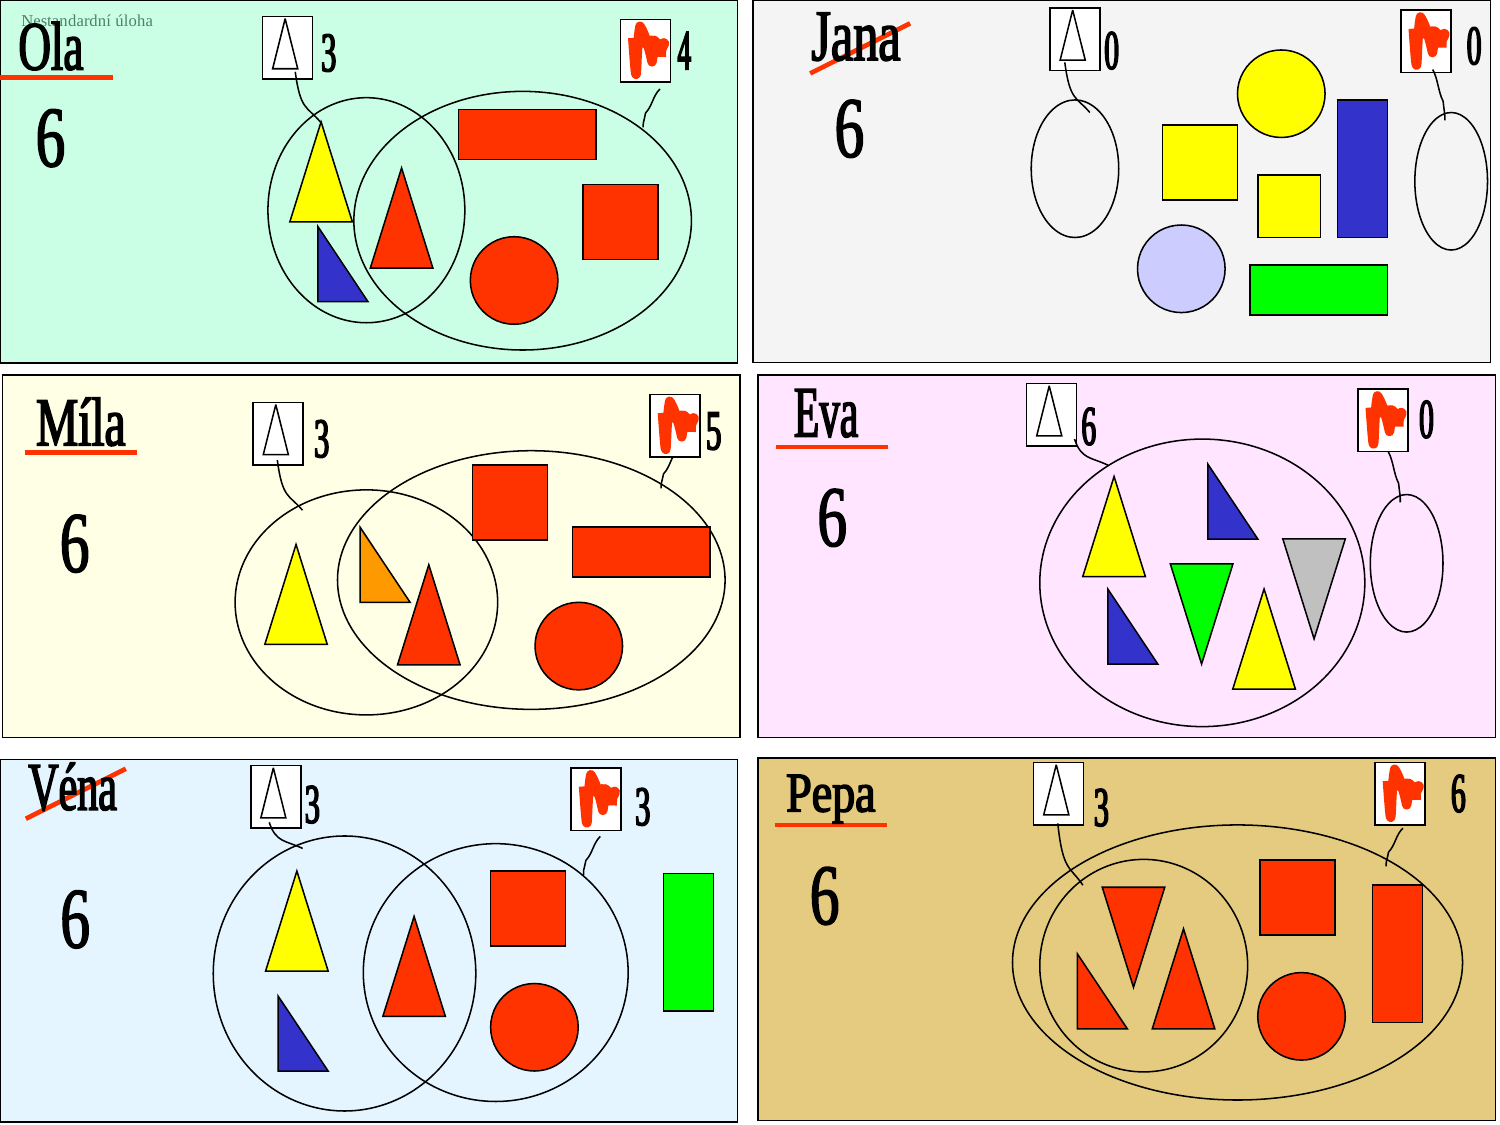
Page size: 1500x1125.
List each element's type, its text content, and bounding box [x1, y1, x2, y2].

text_box Véna [99, 777, 117, 811]
text_box Jana [854, 25, 878, 61]
text_box Eva [819, 403, 840, 438]
text_box Véna [78, 777, 98, 810]
text_box Jana [880, 26, 900, 61]
text_box Jana [812, 12, 830, 61]
text_box 0 [1467, 27, 1481, 65]
text_box Pepa [856, 785, 875, 813]
text_box Míla [106, 413, 125, 446]
text_box Míla [81, 397, 91, 408]
text_box 3 [306, 785, 319, 824]
text_box Eva [795, 389, 818, 437]
text_box 3 [636, 788, 650, 826]
text_box 3 [322, 34, 336, 72]
text_box [2, 375, 740, 738]
text_box [0, 759, 738, 1122]
text_box 0 [1420, 400, 1433, 439]
text_box [757, 375, 1496, 738]
text_box [757, 757, 1496, 1121]
text_box 3 [315, 420, 328, 458]
text_box 6 [38, 109, 64, 168]
text_box Ola [20, 23, 50, 71]
text_box Ola [51, 21, 63, 70]
text_box [0, 0, 738, 364]
text_box 6 [820, 488, 846, 547]
text_box Eva [841, 402, 858, 438]
text_box Míla [37, 400, 77, 446]
text_box Véna [28, 765, 59, 811]
text_box Véna [66, 762, 75, 773]
text_box Jana [832, 26, 853, 61]
text_box 3 [1095, 788, 1108, 827]
text_box Ola [65, 37, 83, 71]
text_box [753, 0, 1491, 363]
text_box 6 [812, 867, 838, 925]
text_box 6 [1452, 774, 1465, 813]
text_box Pepa [813, 785, 831, 813]
text_box Pepa [787, 774, 810, 812]
text_box Véna [60, 777, 76, 811]
text_box Míla [92, 397, 104, 446]
text_box 6 [837, 99, 863, 158]
text_box 6 [63, 890, 89, 949]
text_box 0 [1105, 31, 1118, 70]
text_box 4 [678, 31, 691, 70]
text_box Míla [79, 413, 91, 446]
text_box 5 [707, 412, 721, 450]
text_box 6 [1082, 407, 1096, 446]
text_box Pepa [832, 785, 854, 824]
text_box 6 [62, 514, 88, 573]
